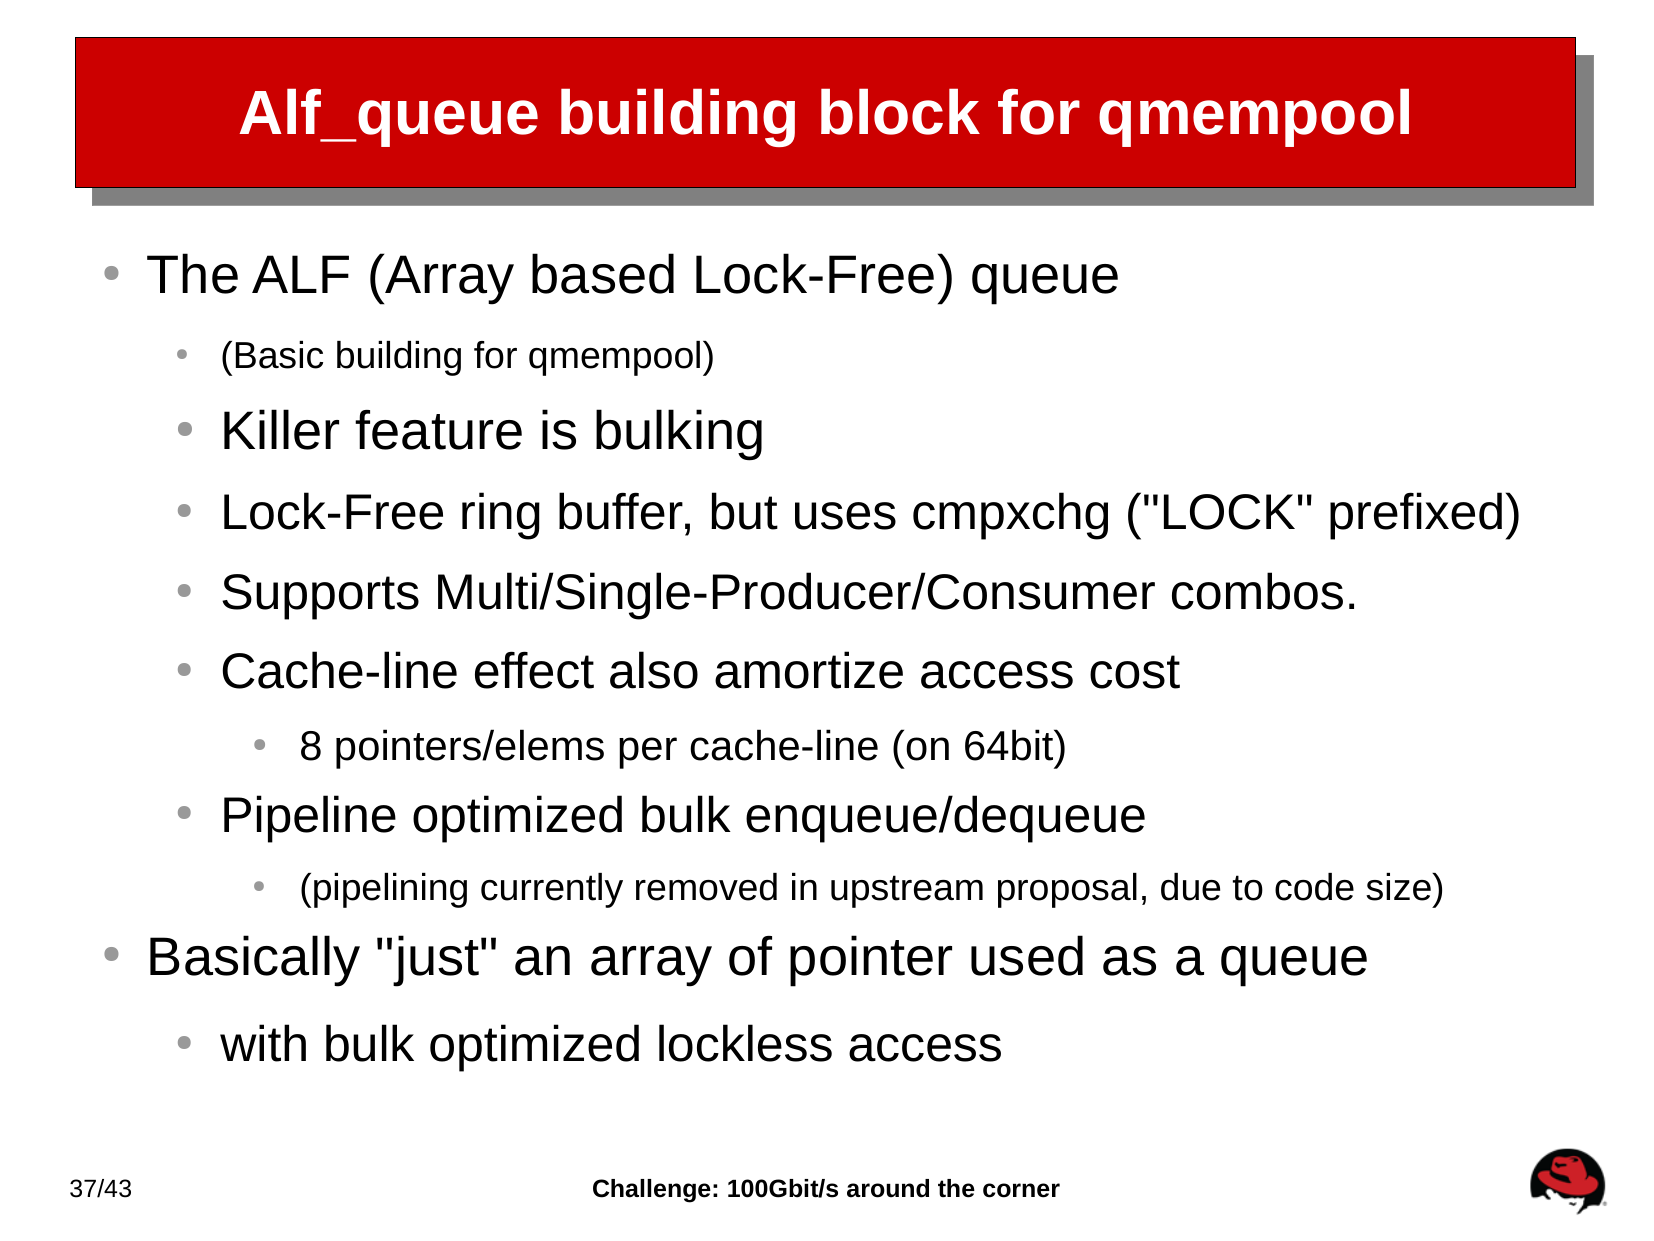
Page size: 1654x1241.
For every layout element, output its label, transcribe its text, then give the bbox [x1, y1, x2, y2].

list The ALF (Array based Lock-Free) queue (Basic building for qmempool) Killer feature is bulking Lock-Free ring buffer, but uses cmpxchg ("LOCK" prefixed) Supports Multi/Single-Producer/Consumer combos. Cache-line effect also amortize access cost 8 pointers/elems per cache-line (on 64bit) Pipeline optimized bulk enqueue/dequeue (pipelining currently removed in upstream proposal, due to code size) Basically "just" an array of pointer used as a queue with bulk optimized lockless access [86, 244, 1576, 1072]
picture [1529, 1146, 1613, 1224]
title Alf_queue building block for qmempool [82, 37, 1571, 188]
